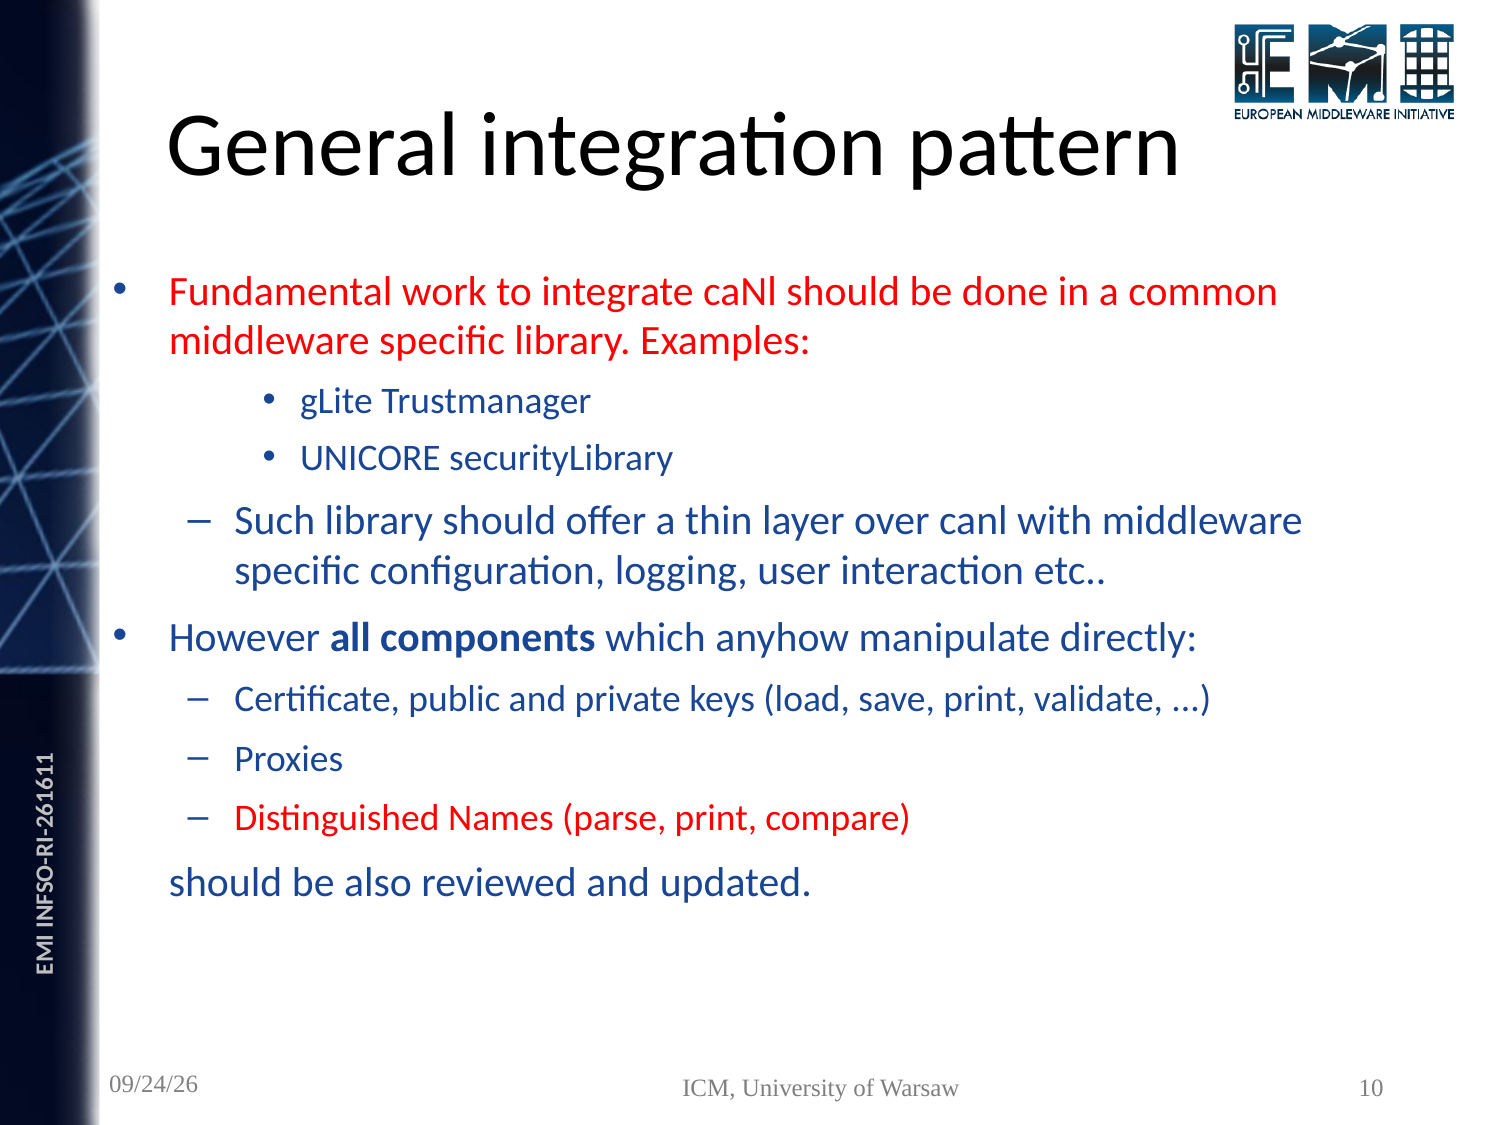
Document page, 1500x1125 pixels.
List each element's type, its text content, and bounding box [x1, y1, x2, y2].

list Fundamental work to integrate caNl should be done in a common middleware specific library. Examples: gLite Trustmanager UNICORE securityLibrary Such library should offer a thin layer over canl with middleware specific configuration, logging, user interaction etc.. However all components which anyhow manipulate directly: Certificate, public and private keys (load, save, print, validate, ...) Proxies Distinguished Names (parse, print, compare) should be also reviewed and updated. [112, 263, 1425, 1050]
picture [0, 0, 111, 1125]
title General integration pattern [112, 28, 1238, 249]
picture [1185, 8, 1500, 140]
